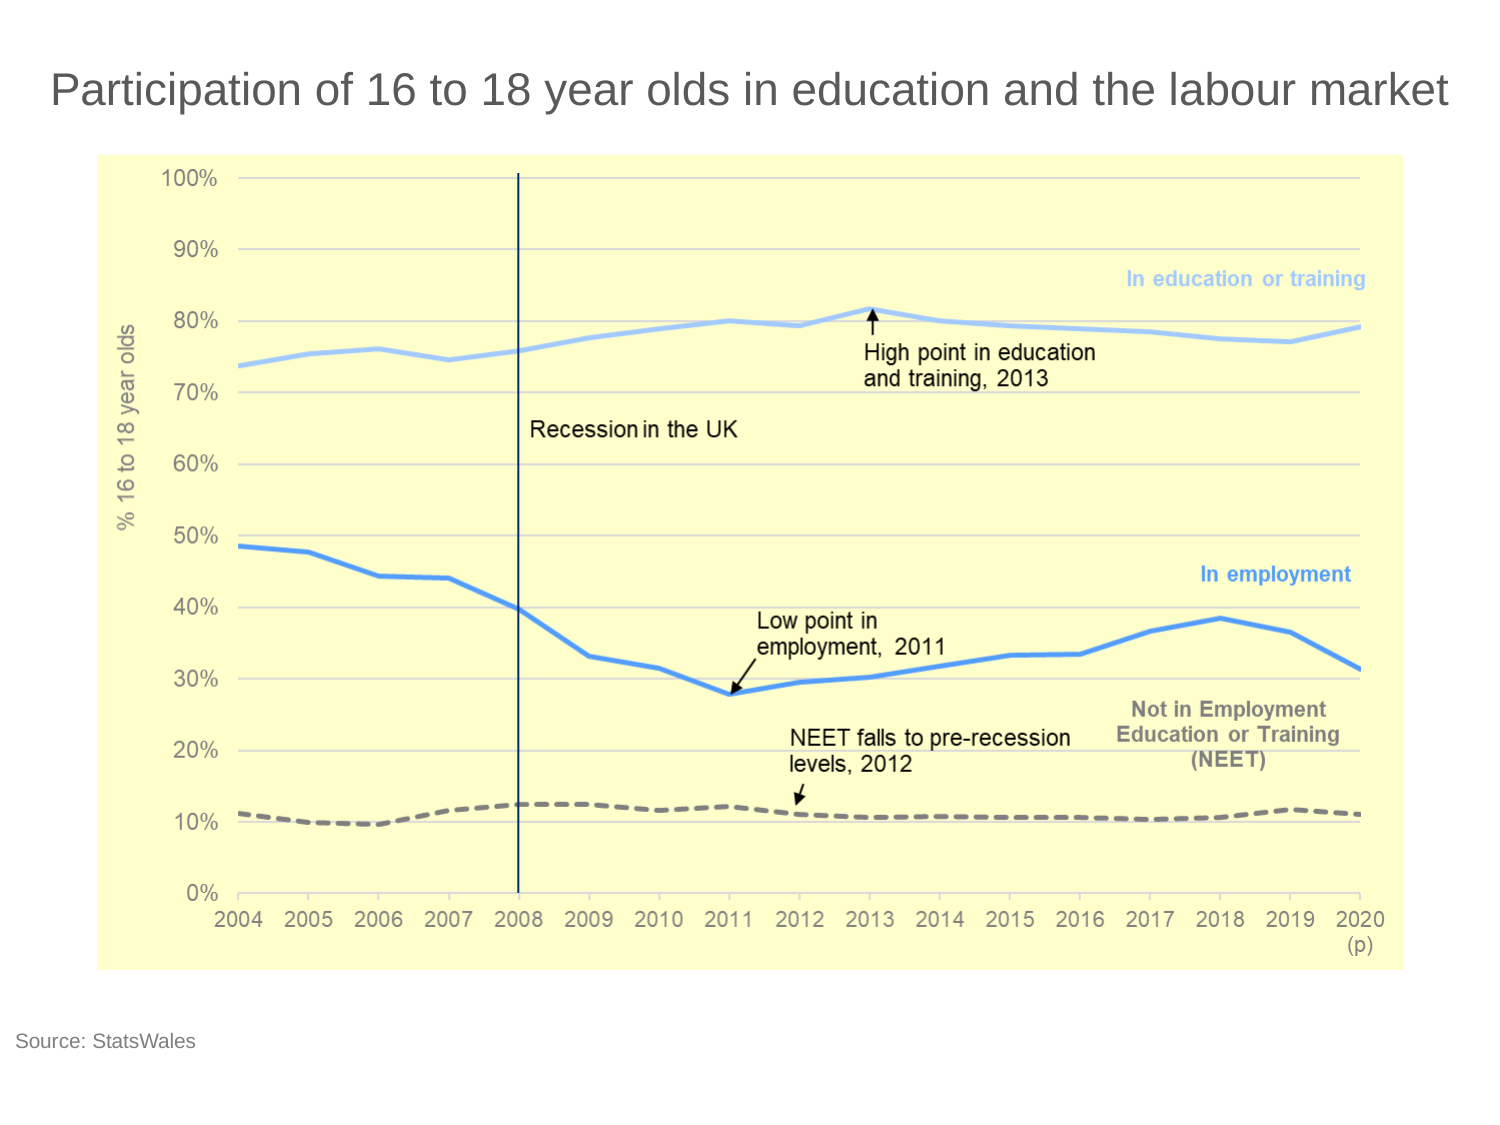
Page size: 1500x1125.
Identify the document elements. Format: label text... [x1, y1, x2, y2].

picture [97, 155, 1403, 970]
text_box Source: StatsWales [0, 1020, 1500, 1061]
title Participation of 16 to 18 year olds in education and the labour market [0, 1, 1500, 173]
